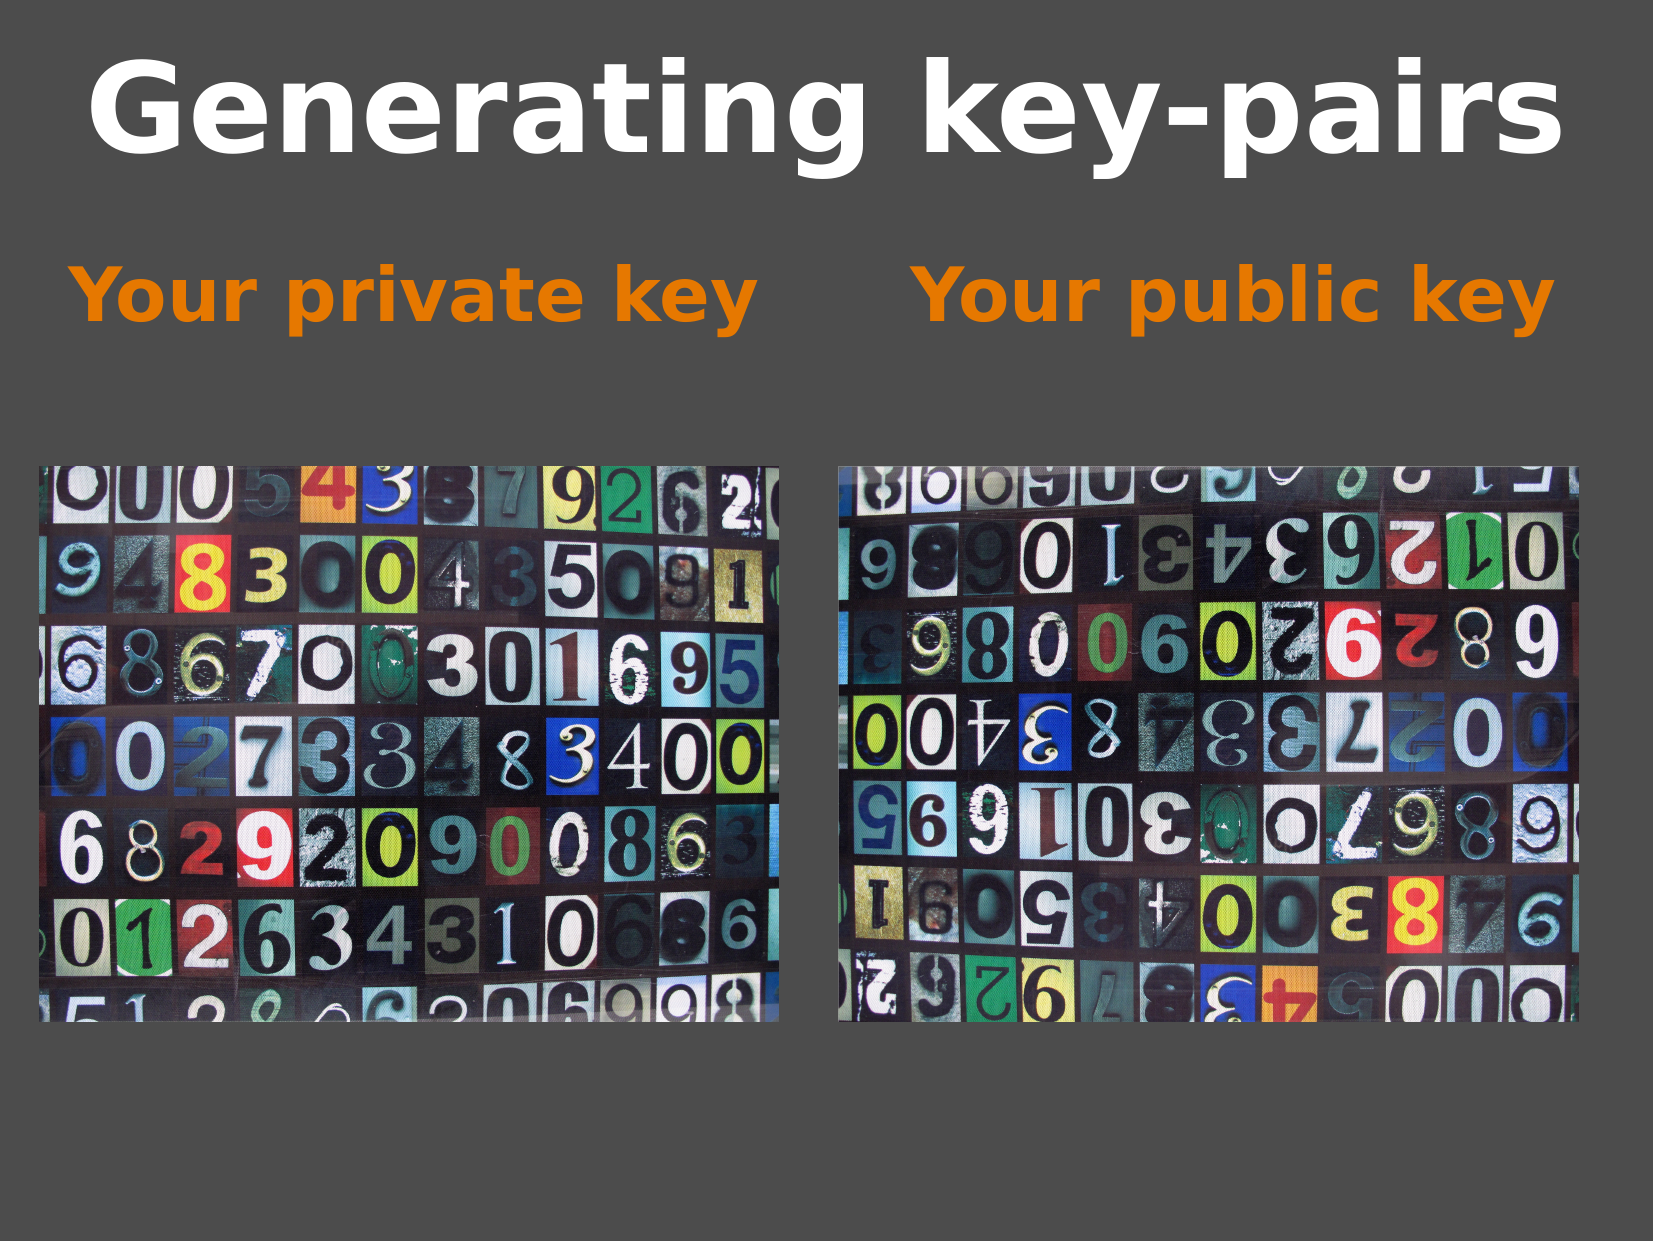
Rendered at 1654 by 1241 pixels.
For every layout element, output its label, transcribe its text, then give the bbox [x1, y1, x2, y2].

picture [39, 466, 779, 1022]
text_box Your public key [860, 244, 1572, 347]
picture [838, 466, 1579, 1022]
text_box Generating key-pairs [39, 28, 1615, 189]
text_box Your private key [18, 244, 775, 347]
